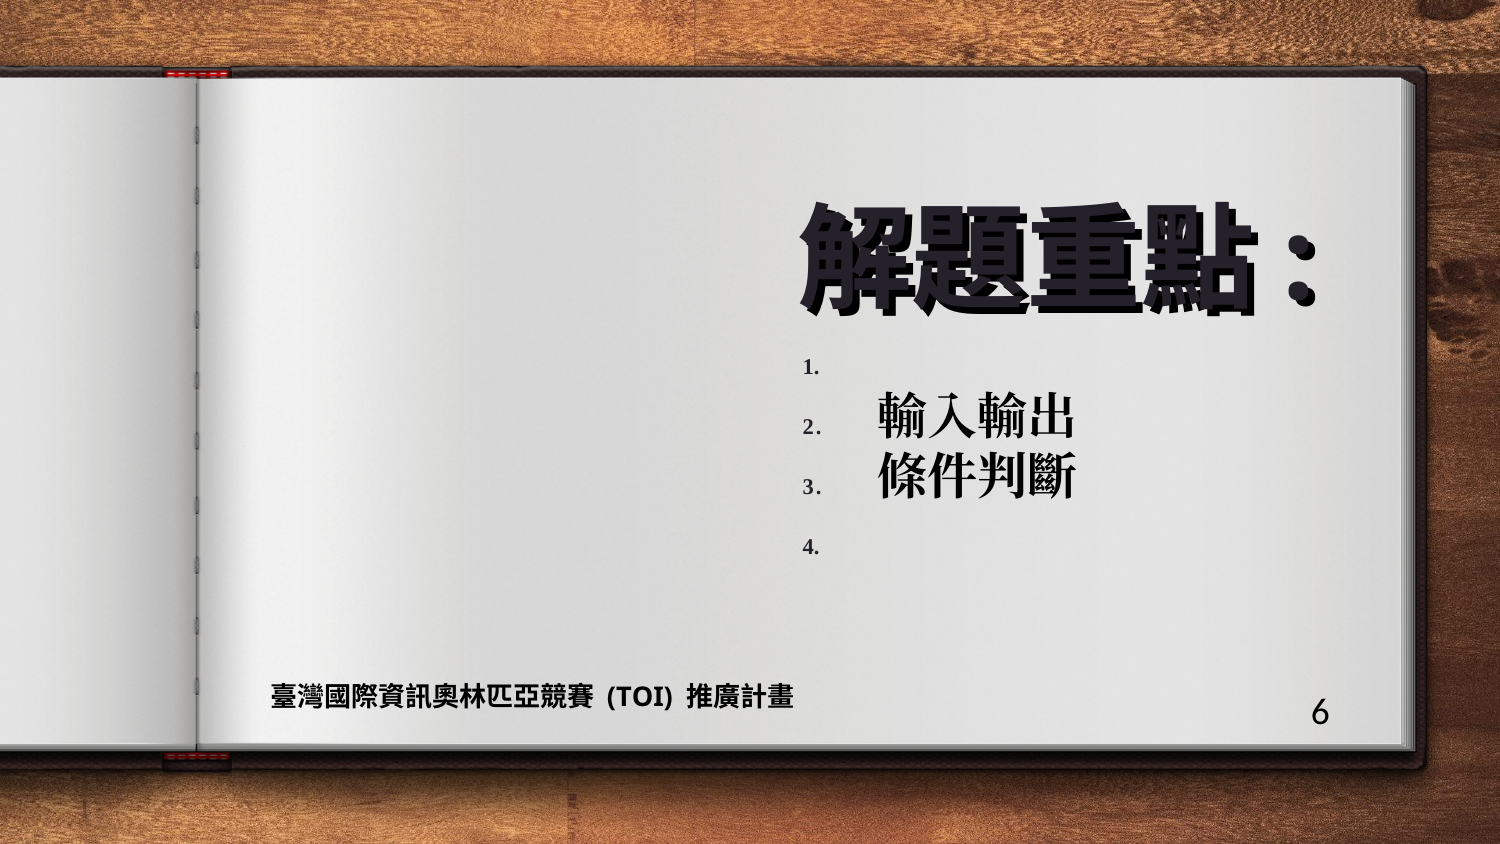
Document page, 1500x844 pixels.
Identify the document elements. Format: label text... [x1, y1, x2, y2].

text_box 6 [1295, 672, 1386, 737]
subtitle 輸入輸出 條件判斷 [787, 309, 1341, 584]
title 解題重點: [782, 146, 1313, 338]
